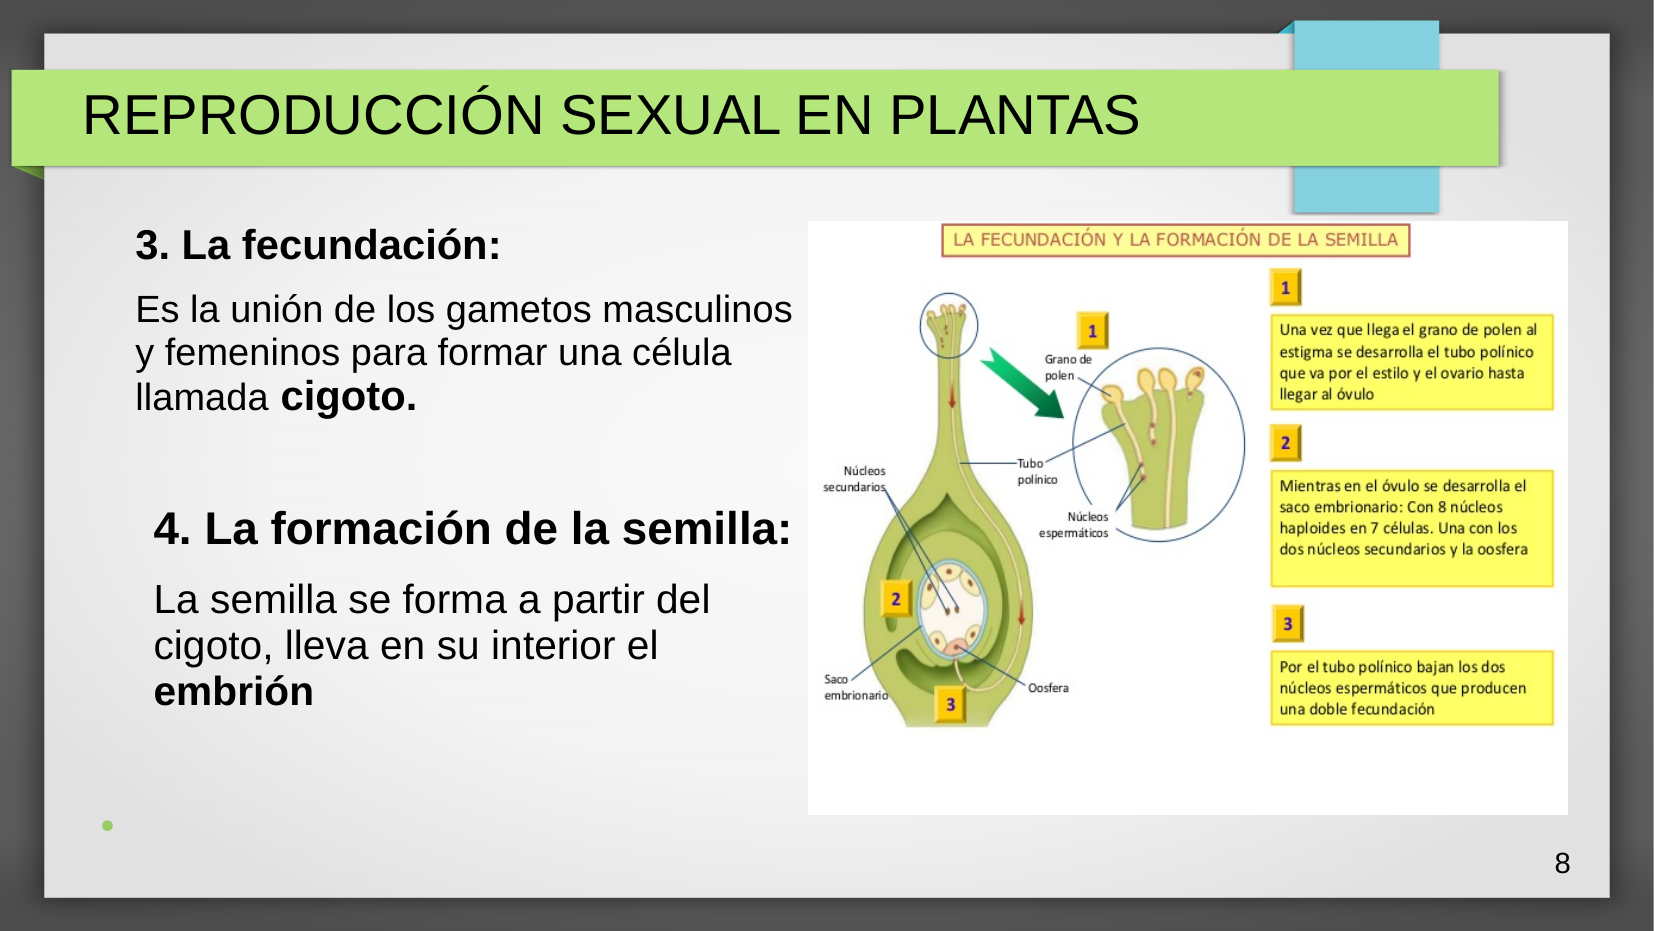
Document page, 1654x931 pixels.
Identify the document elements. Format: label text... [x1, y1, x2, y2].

list 3. La fecundación: Es la unión de los gametos masculinos y femeninos para formar una célula llamada cigoto. [70, 221, 798, 479]
list 4. La formación de la semilla: La semilla se forma a partir del cigoto, lleva en su interior el embrión [82, 503, 809, 761]
picture [0, 0, 1654, 931]
title REPRODUCCIÓN SEXUAL EN PLANTAS [82, 70, 1264, 160]
